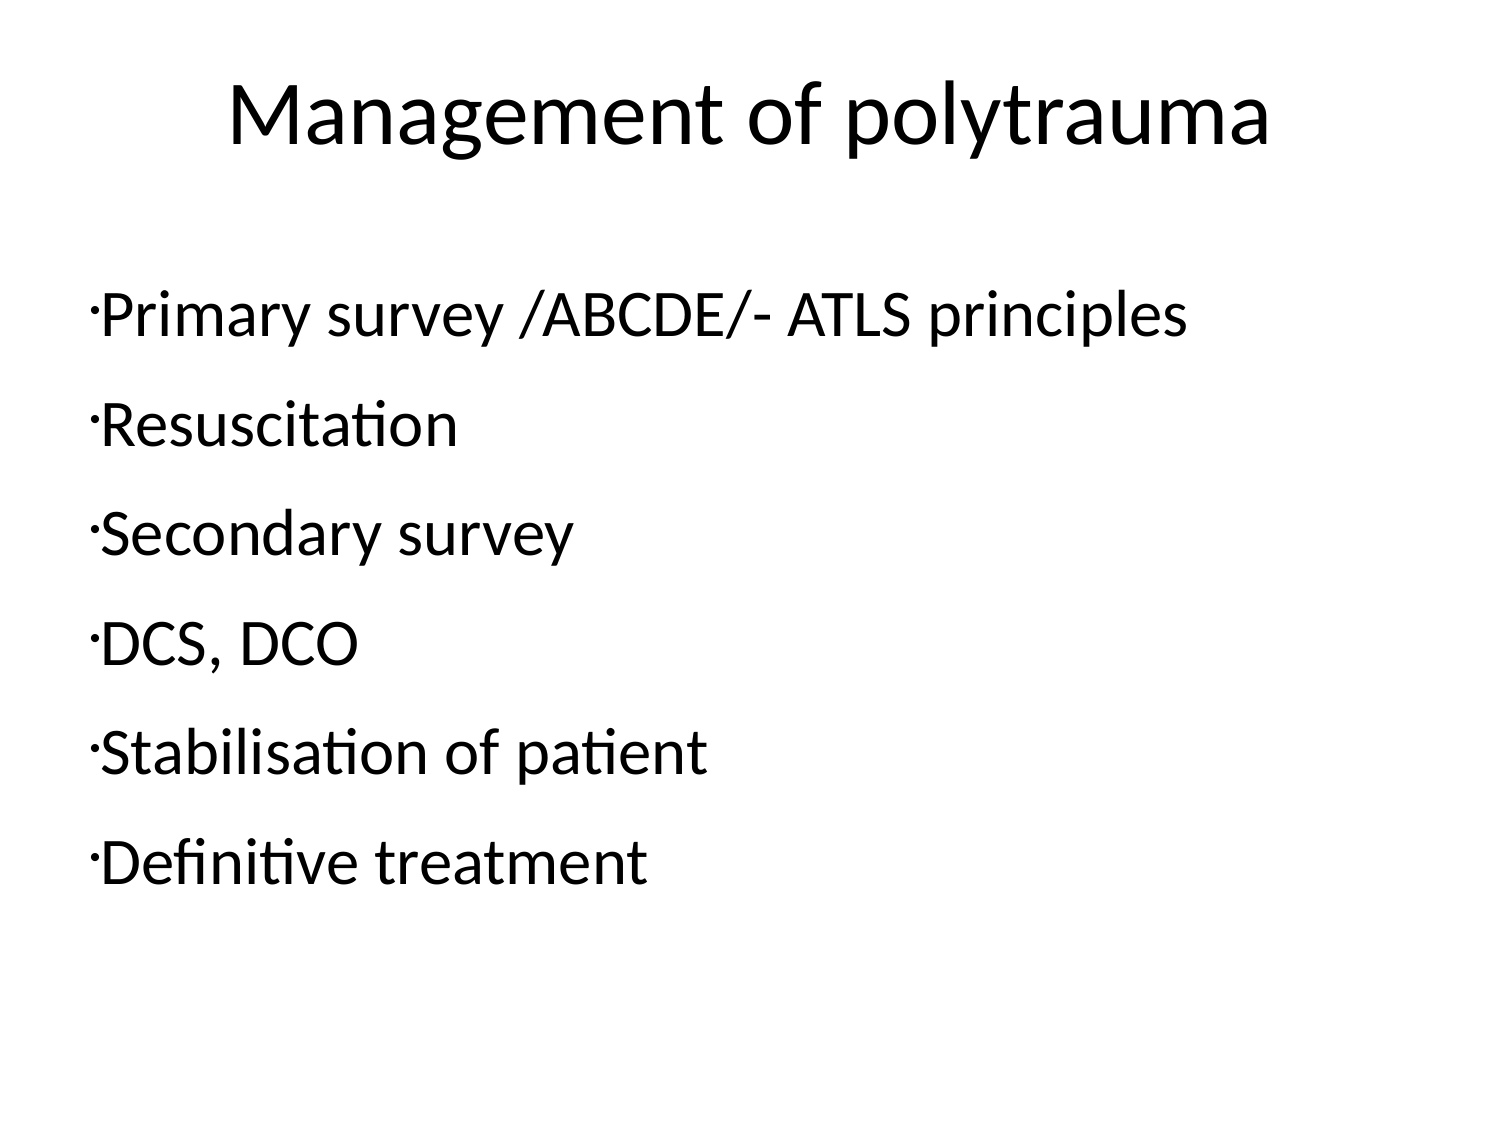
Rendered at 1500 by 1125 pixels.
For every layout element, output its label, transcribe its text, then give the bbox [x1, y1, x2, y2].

list Primary survey /ABCDE/- ATLS principles Resuscitation Secondary survey DCS, DCO Stabilisation of patient Definitive treatment [75, 262, 1425, 1005]
title Management of polytrauma [75, 45, 1425, 233]
